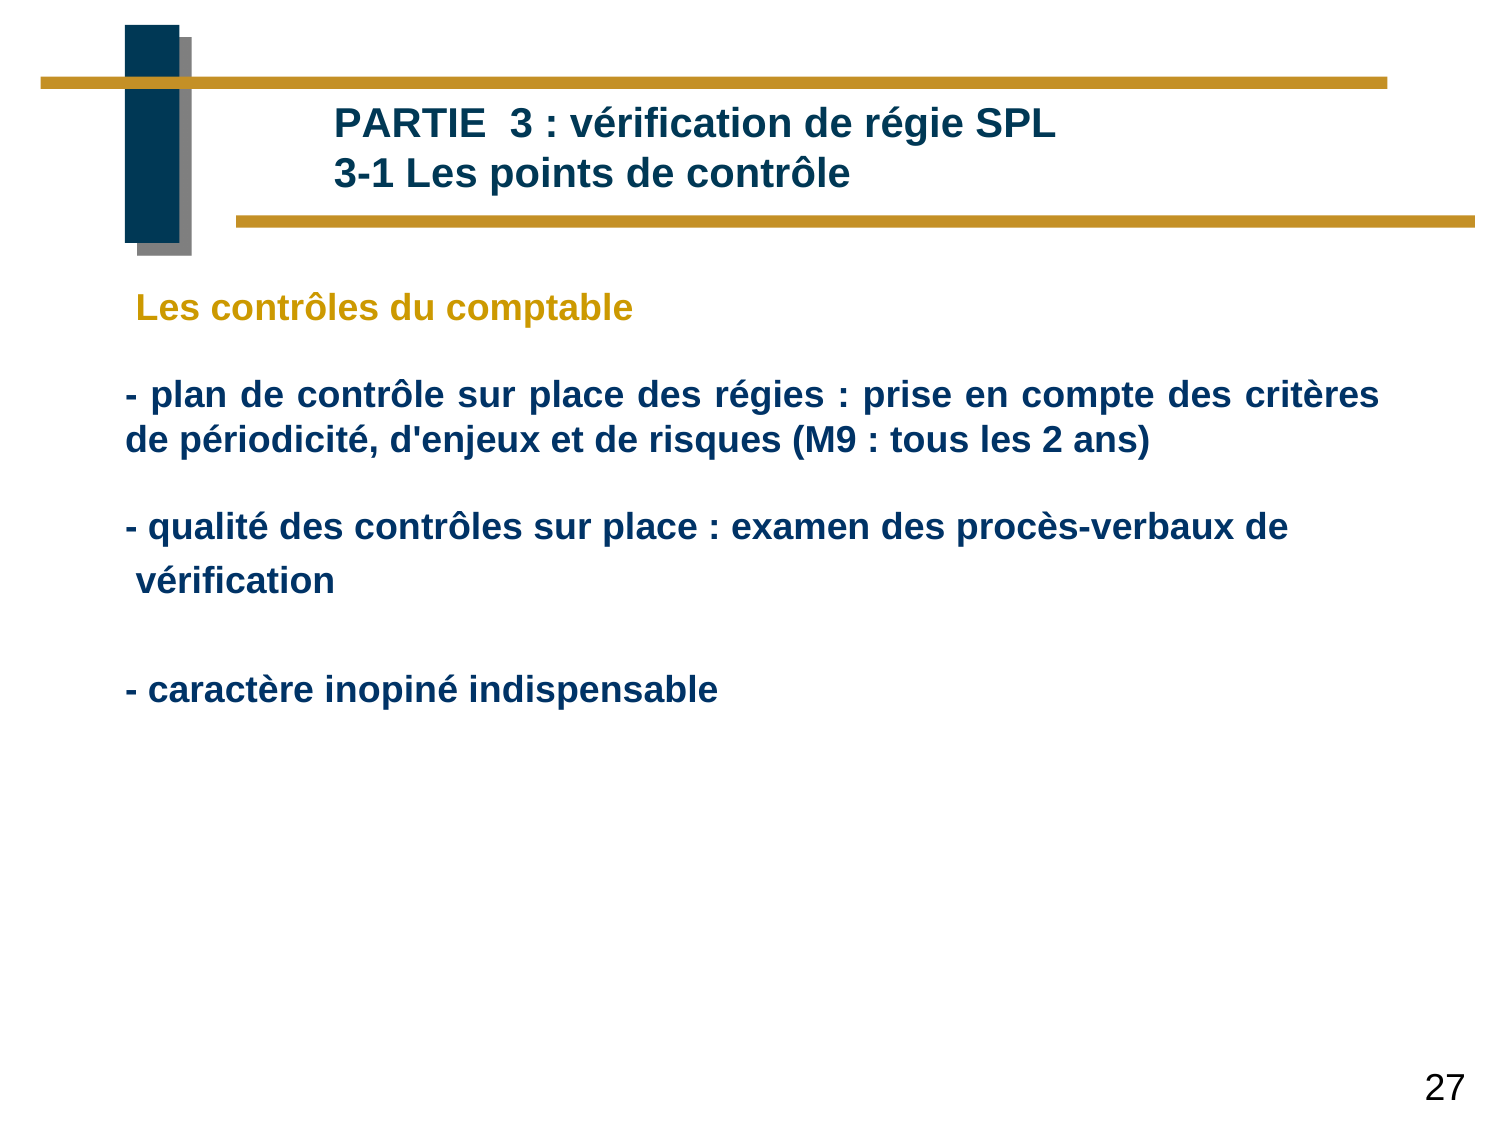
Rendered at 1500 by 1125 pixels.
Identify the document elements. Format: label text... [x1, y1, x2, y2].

list Les contrôles du comptable - plan de contrôle sur place des régies : prise en compte des critères de périodicité, d'enjeux et de risques (M9 : tous les 2 ans) - qualité des contrôles sur place : examen des procès-verbaux de vérification - caractère inopiné indispensable [125, 282, 1382, 998]
text_box [40, 76, 121, 89]
list 27 [1252, 1062, 1489, 1125]
text_box [1316, 215, 1475, 228]
text_box PARTIE 3 : vérification de régie SPL 3-1 Les points de contrôle [318, 179, 1316, 249]
title [121, 68, 1438, 179]
text_box [124, 24, 180, 68]
text_box [124, 179, 180, 243]
text_box [236, 215, 318, 228]
